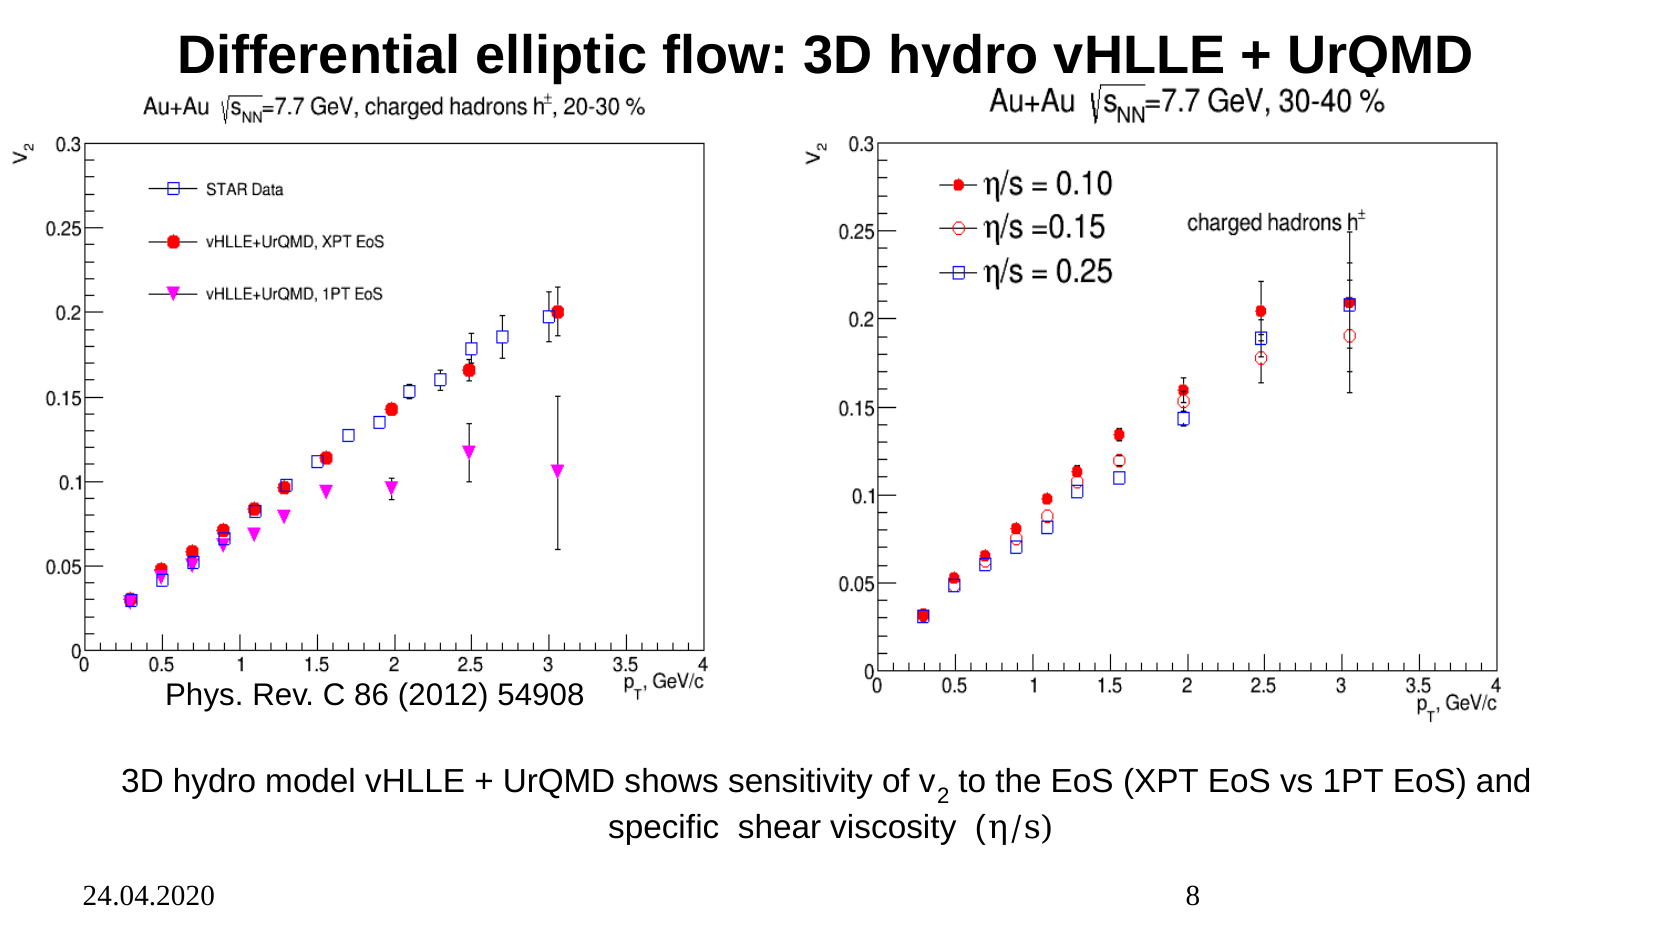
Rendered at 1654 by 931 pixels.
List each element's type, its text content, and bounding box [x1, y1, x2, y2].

text_box 24.04.2020 [82, 881, 468, 912]
text_box 3D hydro model vHLLE + UrQMD shows sensitivity of v2 to the EoS (XPT EoS vs 1PT EoS) and specific shear viscosity (η/s) [54, 718, 1600, 881]
text_box Phys. Rev. C 86 (2012) 54908 [150, 669, 601, 719]
picture [8, 80, 781, 715]
picture [801, 77, 1574, 737]
title Differential elliptic flow: 3D hydro vHLLE + UrQMD [59, 4, 1595, 101]
text_box [1185, 881, 1571, 912]
